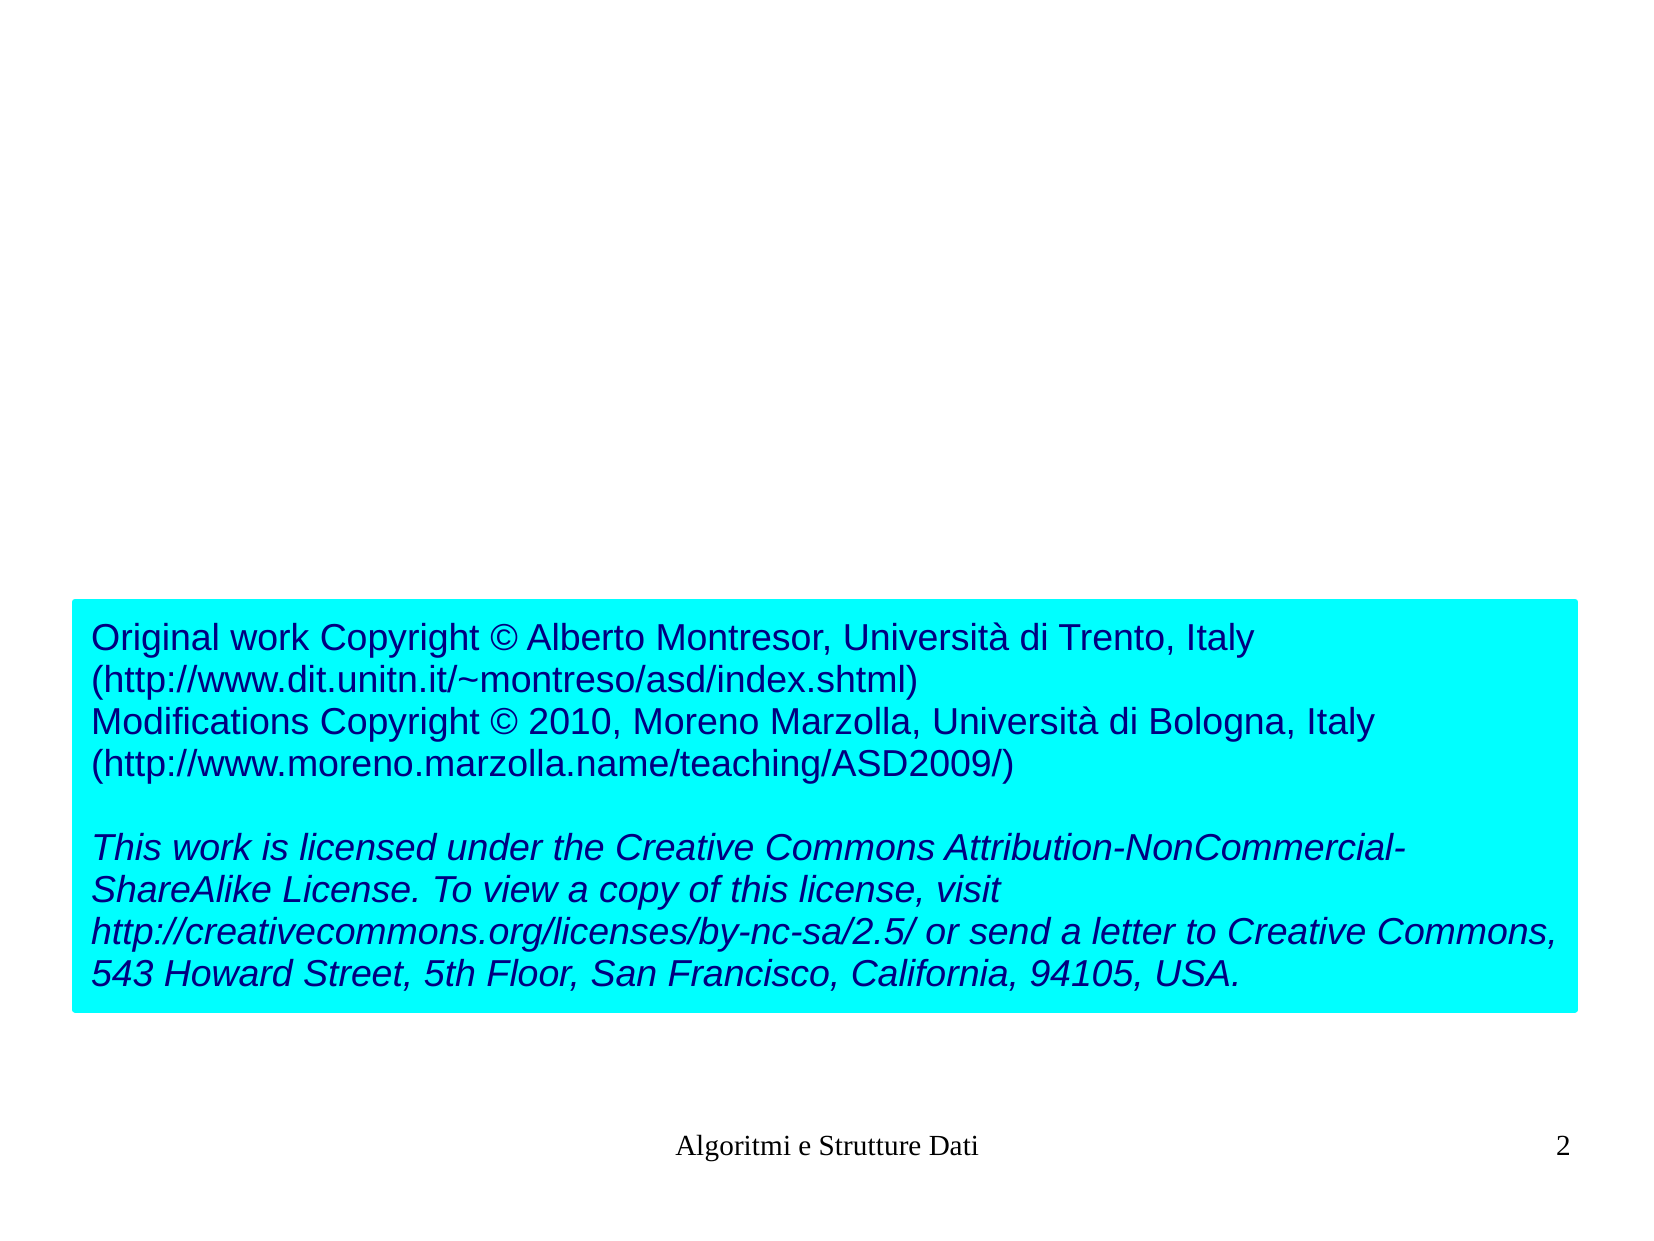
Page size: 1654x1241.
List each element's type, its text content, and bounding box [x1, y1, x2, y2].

text_box Original work Copyright © Alberto Montresor, Università di Trento, Italy (http://www.dit.unitn.it/~montreso/asd/index.shtml) Modifications Copyright © 2010, Moreno Marzolla, Università di Bologna, Italy (http://www.moreno.marzolla.name/teaching/ASD2009/) This work is licensed under the Creative Commons Attribution-NonCommercial-ShareAlike License. To view a copy of this license, visit http://creativecommons.org/licenses/by-nc-sa/2.5/ or send a letter to Creative Commons, 543 Howard Street, 5th Floor, San Francisco, California, 94105, USA. [75, 601, 1576, 1010]
